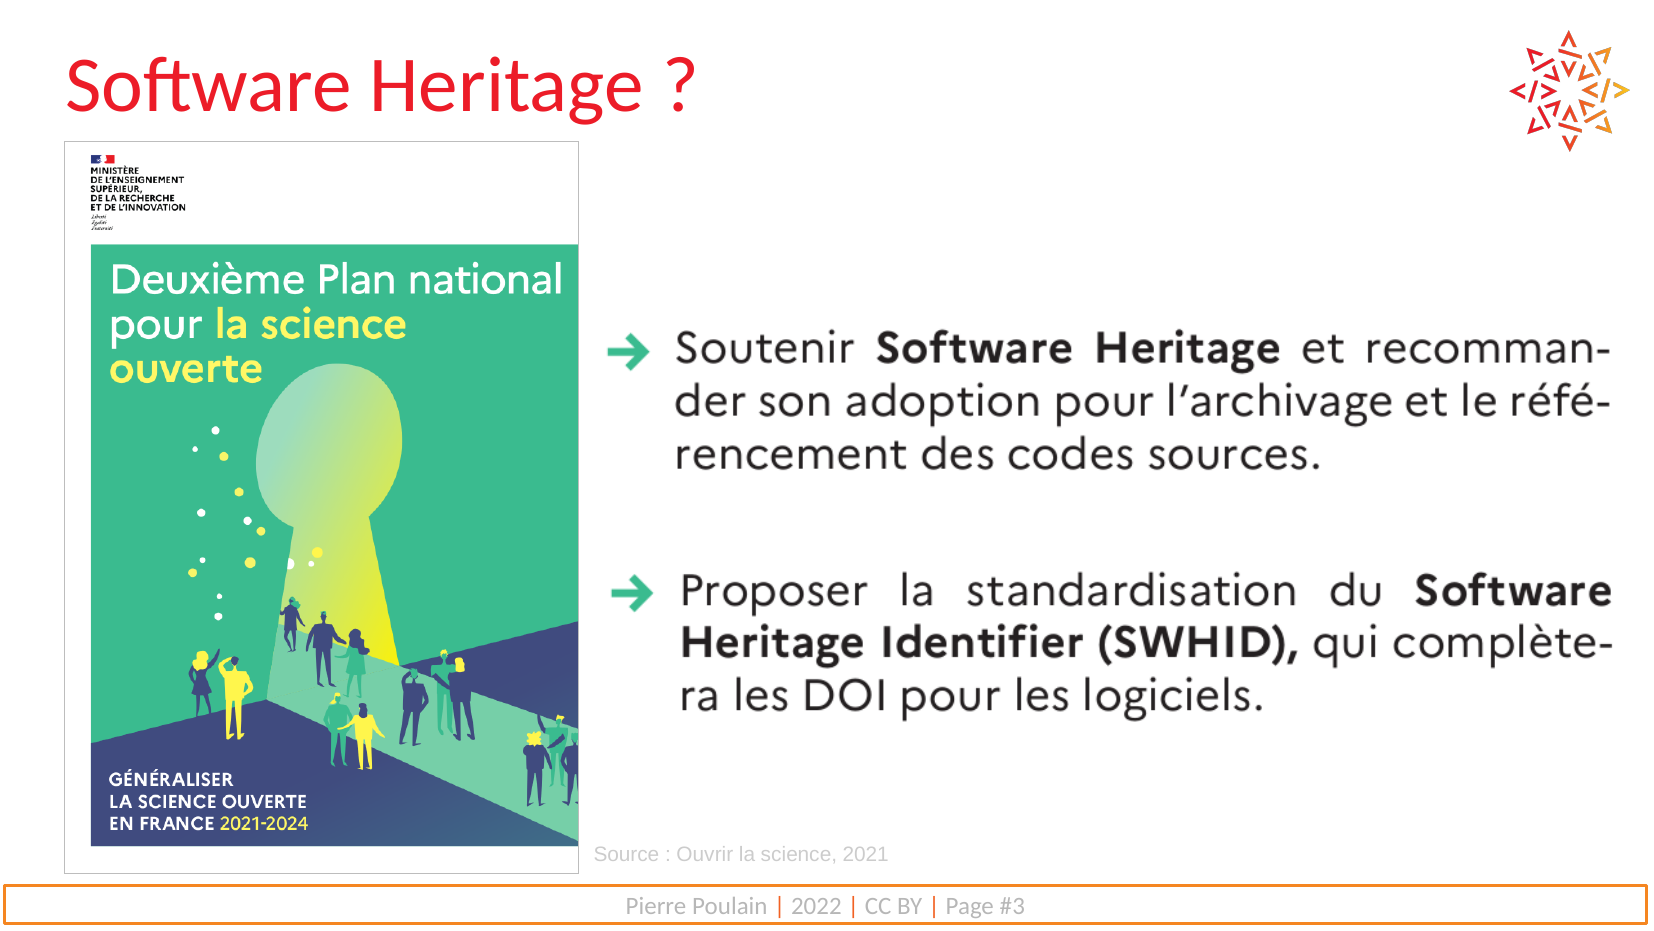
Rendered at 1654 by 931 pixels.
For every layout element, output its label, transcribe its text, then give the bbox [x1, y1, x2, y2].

text_box Source : Ouvrir la science, 2021 [578, 835, 911, 874]
picture [64, 141, 579, 874]
title Software Heritage ? [64, 13, 1554, 169]
picture [590, 560, 1625, 731]
picture [590, 320, 1625, 487]
picture [1554, 30, 1630, 152]
